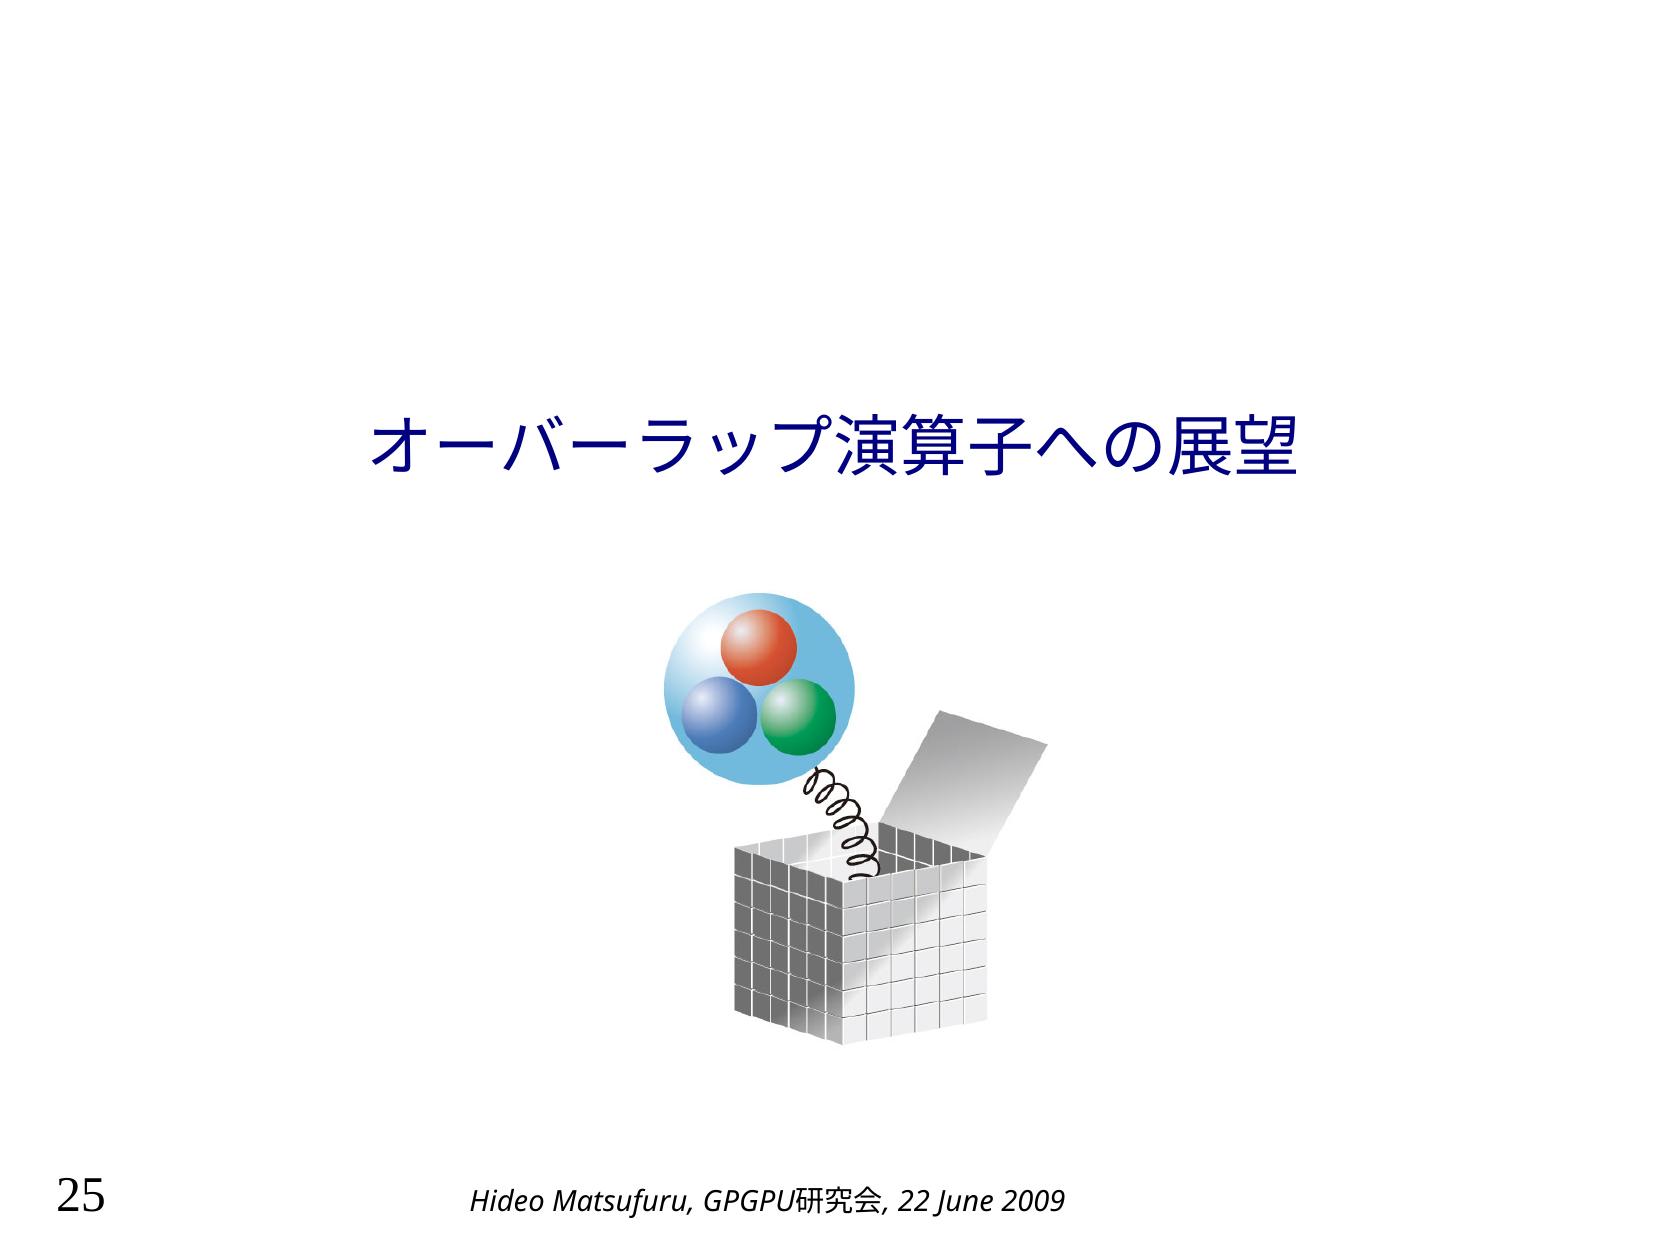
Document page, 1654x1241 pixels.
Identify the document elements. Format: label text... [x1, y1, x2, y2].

text_box オーバーラップ演算子への展望 [366, 392, 1303, 484]
picture [649, 575, 1063, 1063]
